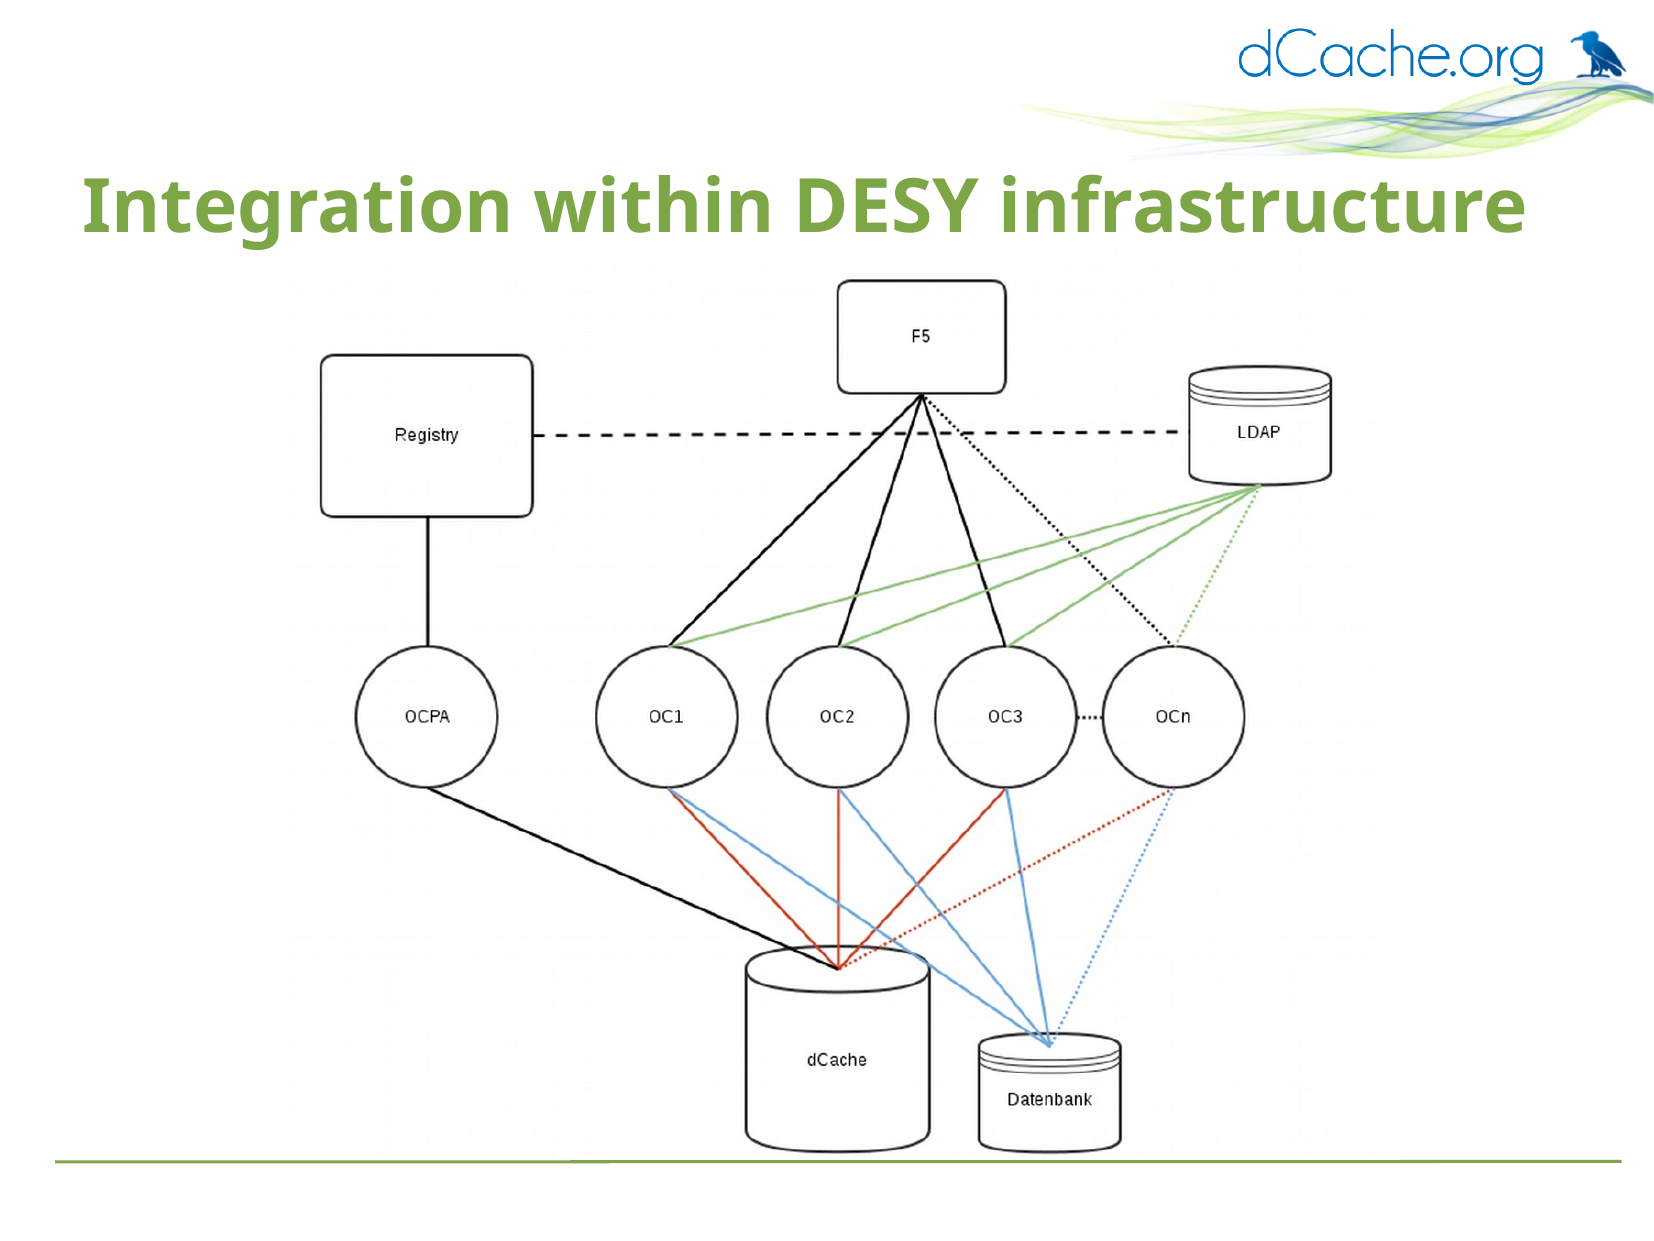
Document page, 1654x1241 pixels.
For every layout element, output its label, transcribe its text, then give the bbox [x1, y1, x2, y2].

picture [956, 16, 1654, 169]
picture [277, 241, 1377, 1161]
title Integration within DESY infrastructure [82, 155, 1605, 252]
